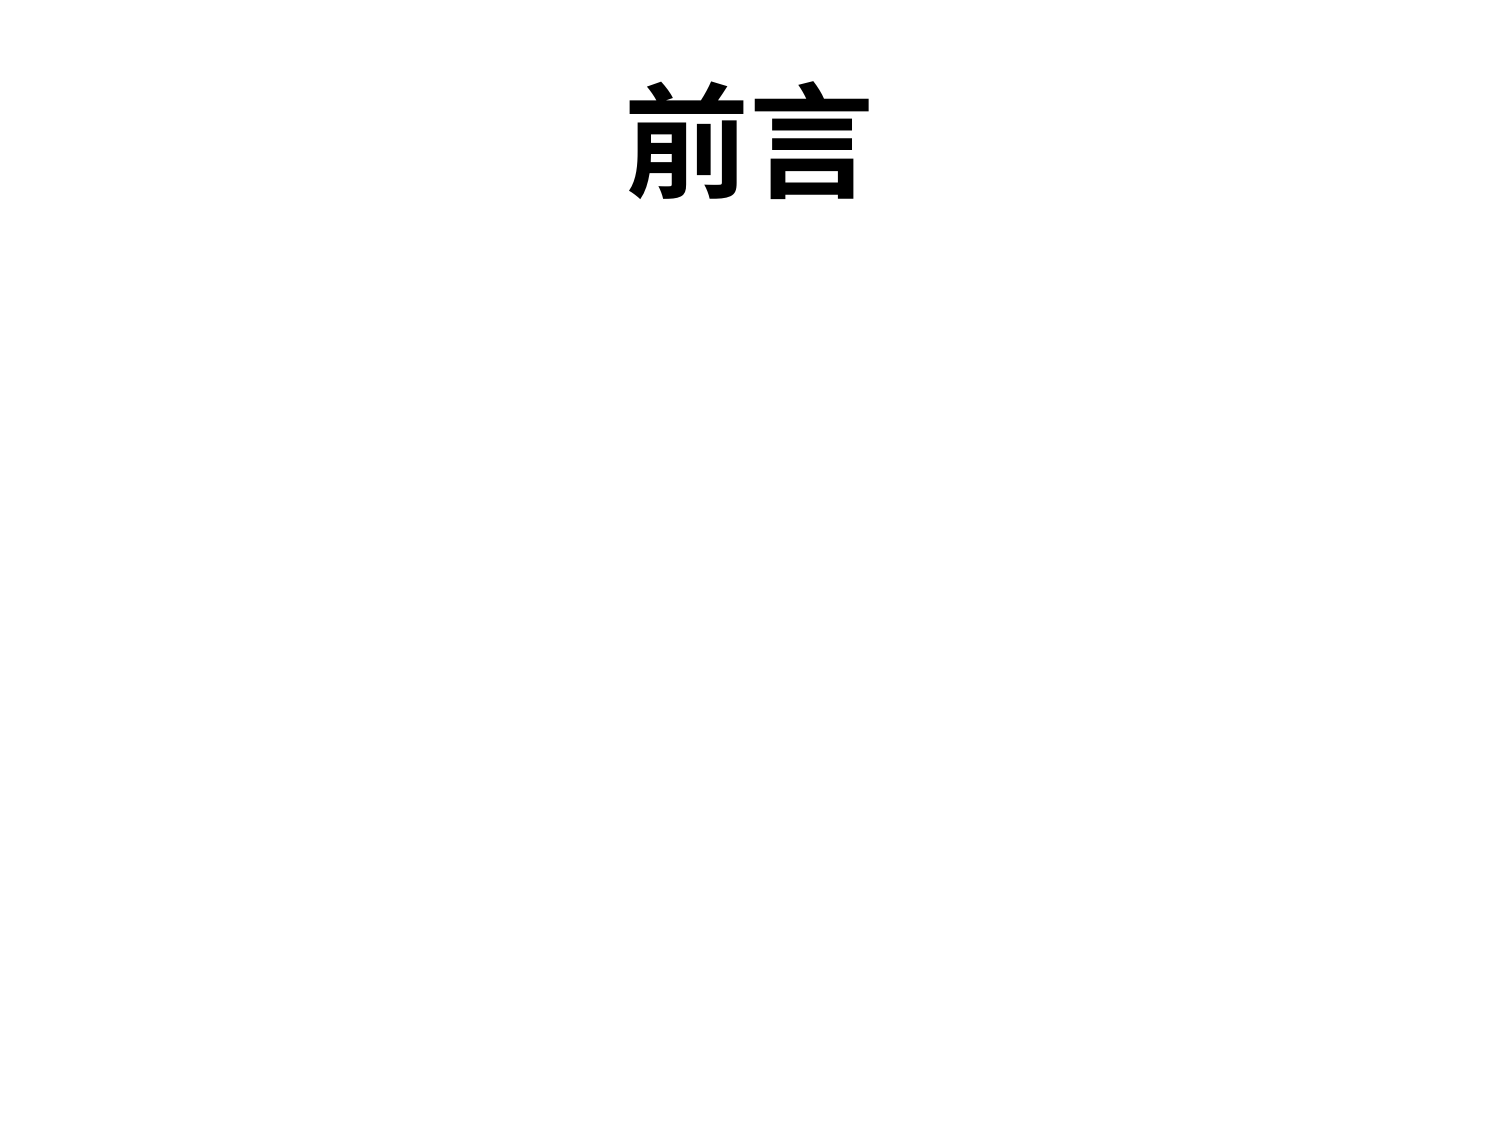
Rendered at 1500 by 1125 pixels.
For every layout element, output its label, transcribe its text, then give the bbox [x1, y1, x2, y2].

title 前言 [75, 45, 1426, 233]
